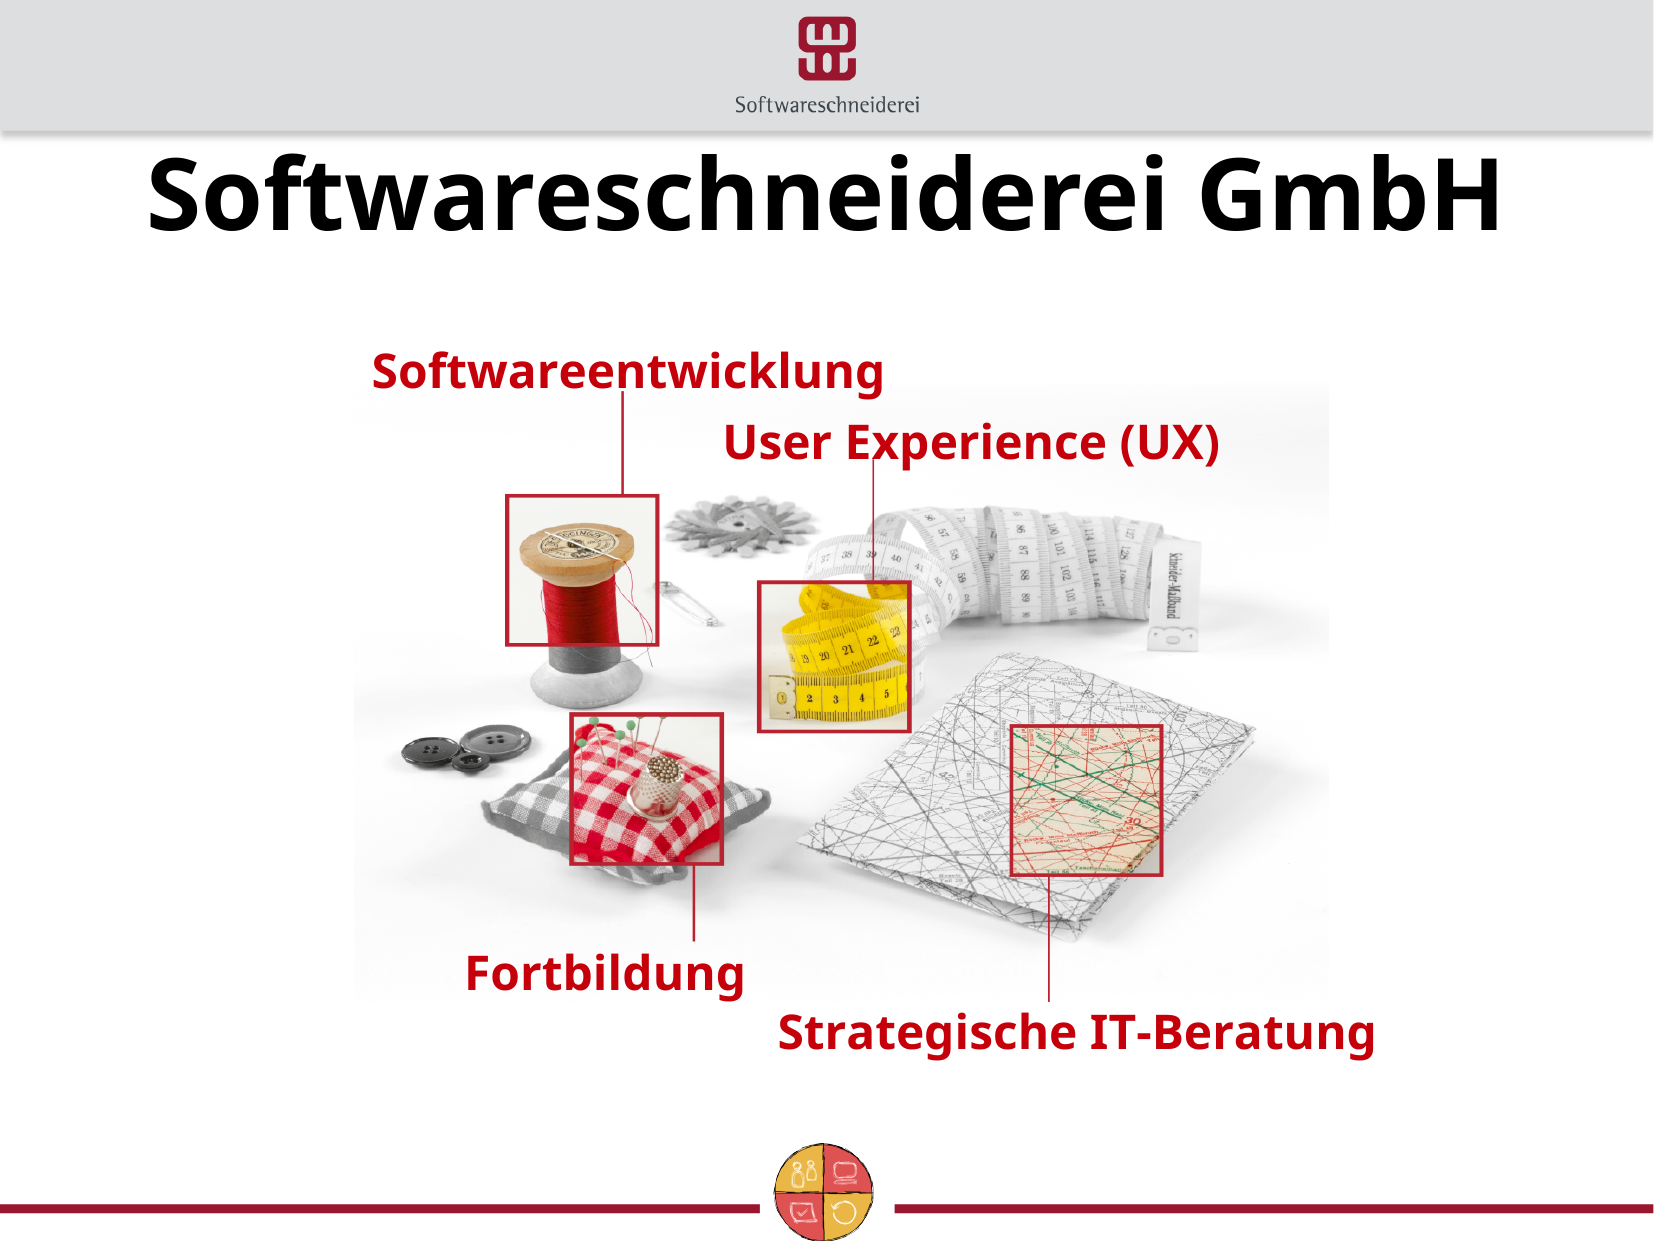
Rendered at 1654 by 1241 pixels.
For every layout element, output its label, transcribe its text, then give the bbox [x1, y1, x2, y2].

text_box Strategische IT-Beratung [856, 1003, 1300, 1064]
title Softwareschneiderei GmbH [82, 144, 1571, 260]
text_box Fortbildung [383, 944, 827, 1004]
text_box Softwareentwicklung [407, 342, 851, 402]
picture [0, 0, 1654, 1241]
text_box User Experience (UX) [750, 413, 1193, 473]
